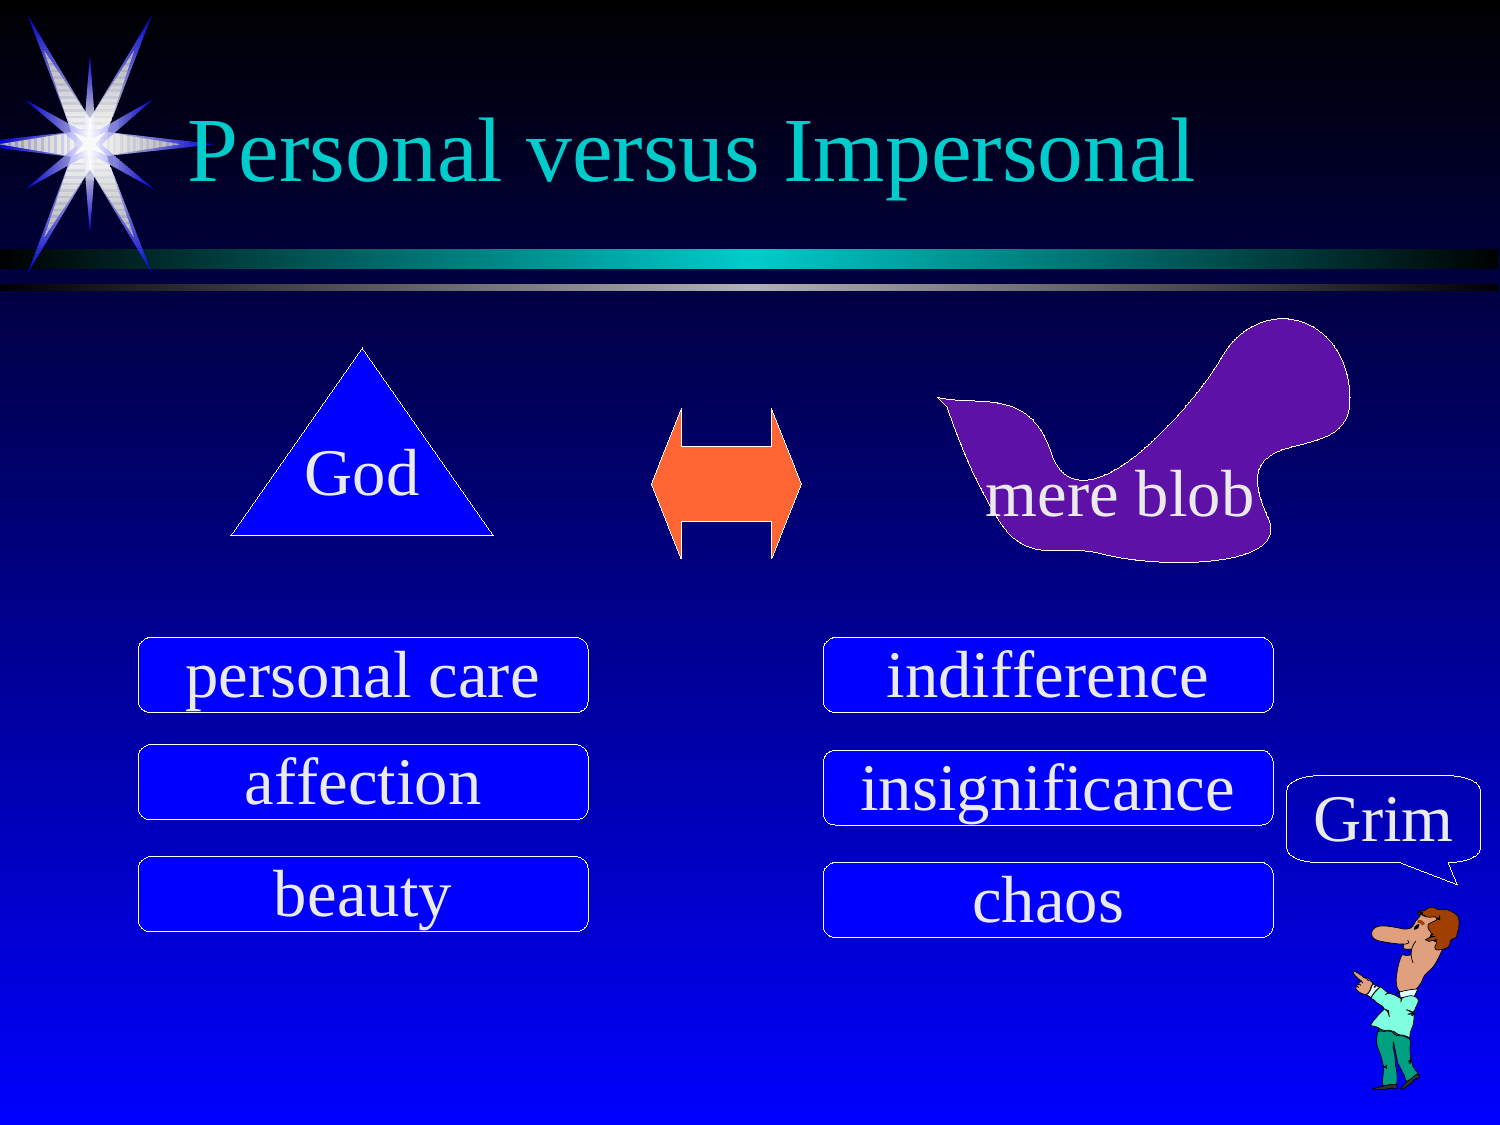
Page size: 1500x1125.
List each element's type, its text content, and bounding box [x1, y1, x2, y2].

text_box indifference [823, 637, 1274, 713]
text_box insignificance [823, 750, 1274, 826]
text_box affection [138, 744, 589, 820]
text_box [1142, 318, 1351, 450]
text_box [651, 408, 802, 559]
title Personal versus Impersonal [187, 63, 1463, 237]
text_box personal care [138, 637, 589, 713]
picture [1349, 903, 1463, 1095]
text_box [937, 397, 1051, 466]
text_box chaos [823, 862, 1274, 938]
text_box beauty [138, 856, 589, 932]
text_box mere blob [970, 450, 1346, 539]
text_box God [230, 347, 494, 536]
text_box Grim [1286, 775, 1481, 885]
text_box [1015, 539, 1268, 563]
